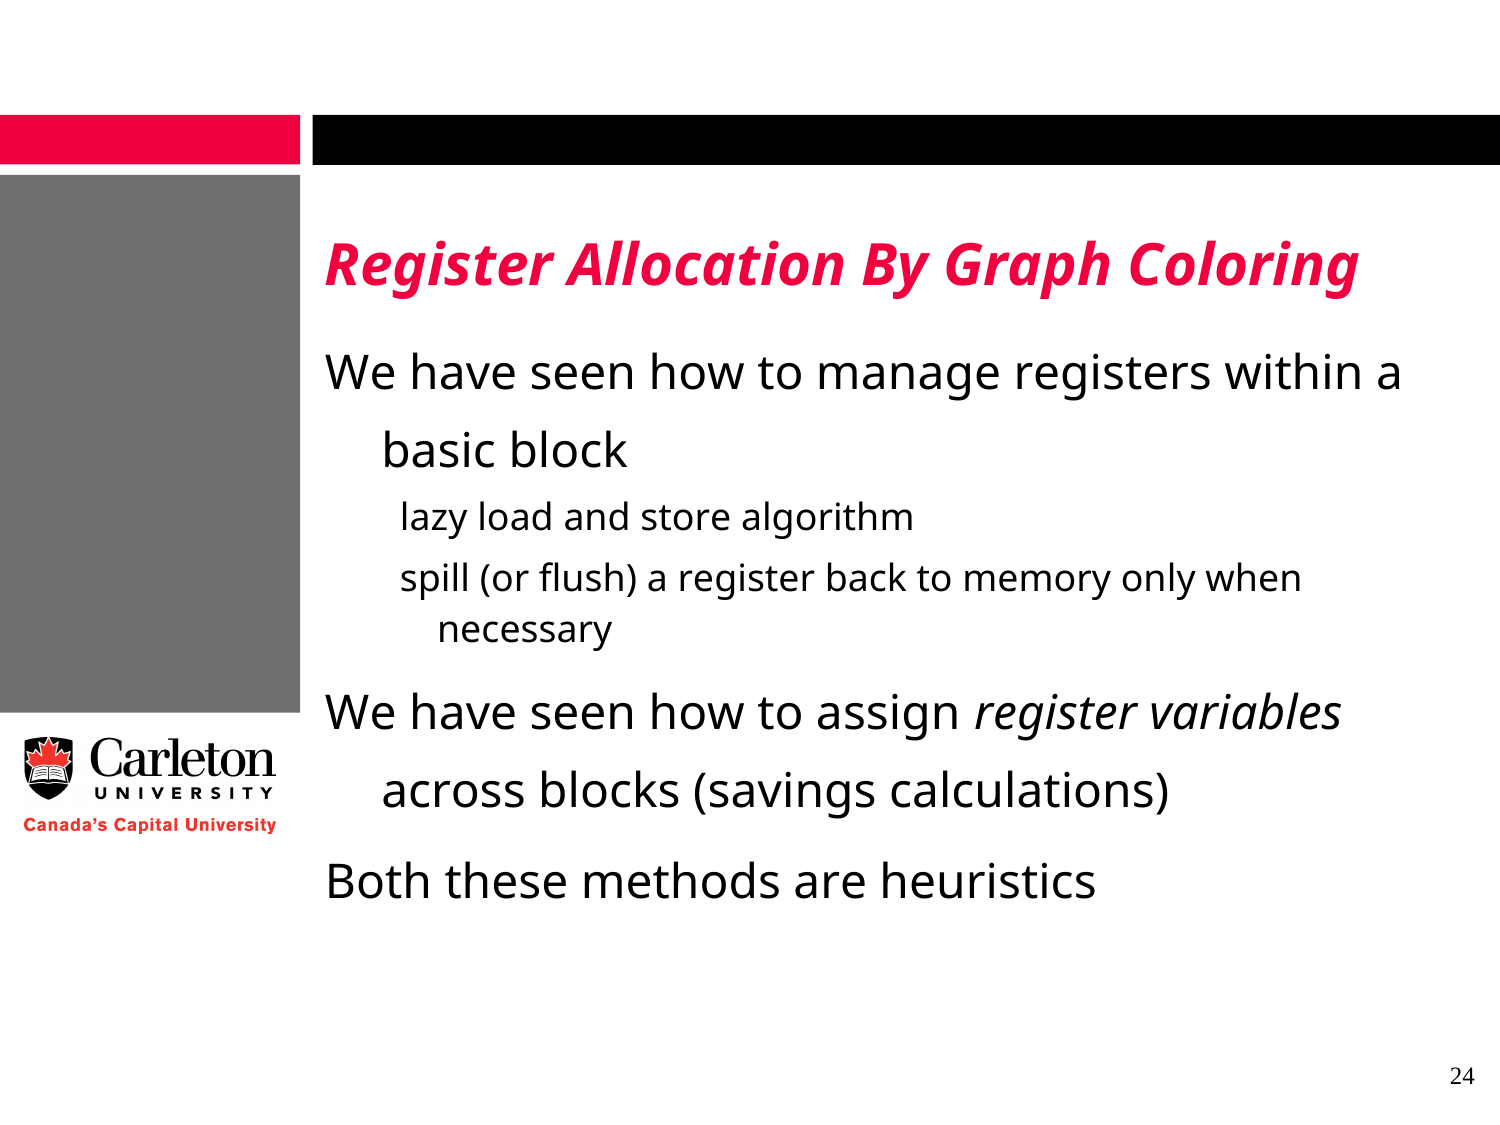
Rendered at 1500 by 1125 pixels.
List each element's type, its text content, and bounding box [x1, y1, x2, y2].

title Register Allocation By Graph Coloring [324, 194, 1450, 324]
picture [24, 737, 276, 834]
list We have seen how to manage registers within a basic block lazy load and store algorithm spill (or flush) a register back to memory only when necessary We have seen how to assign register variables across blocks (savings calculations) Both these methods are heuristics [324, 324, 1450, 1036]
